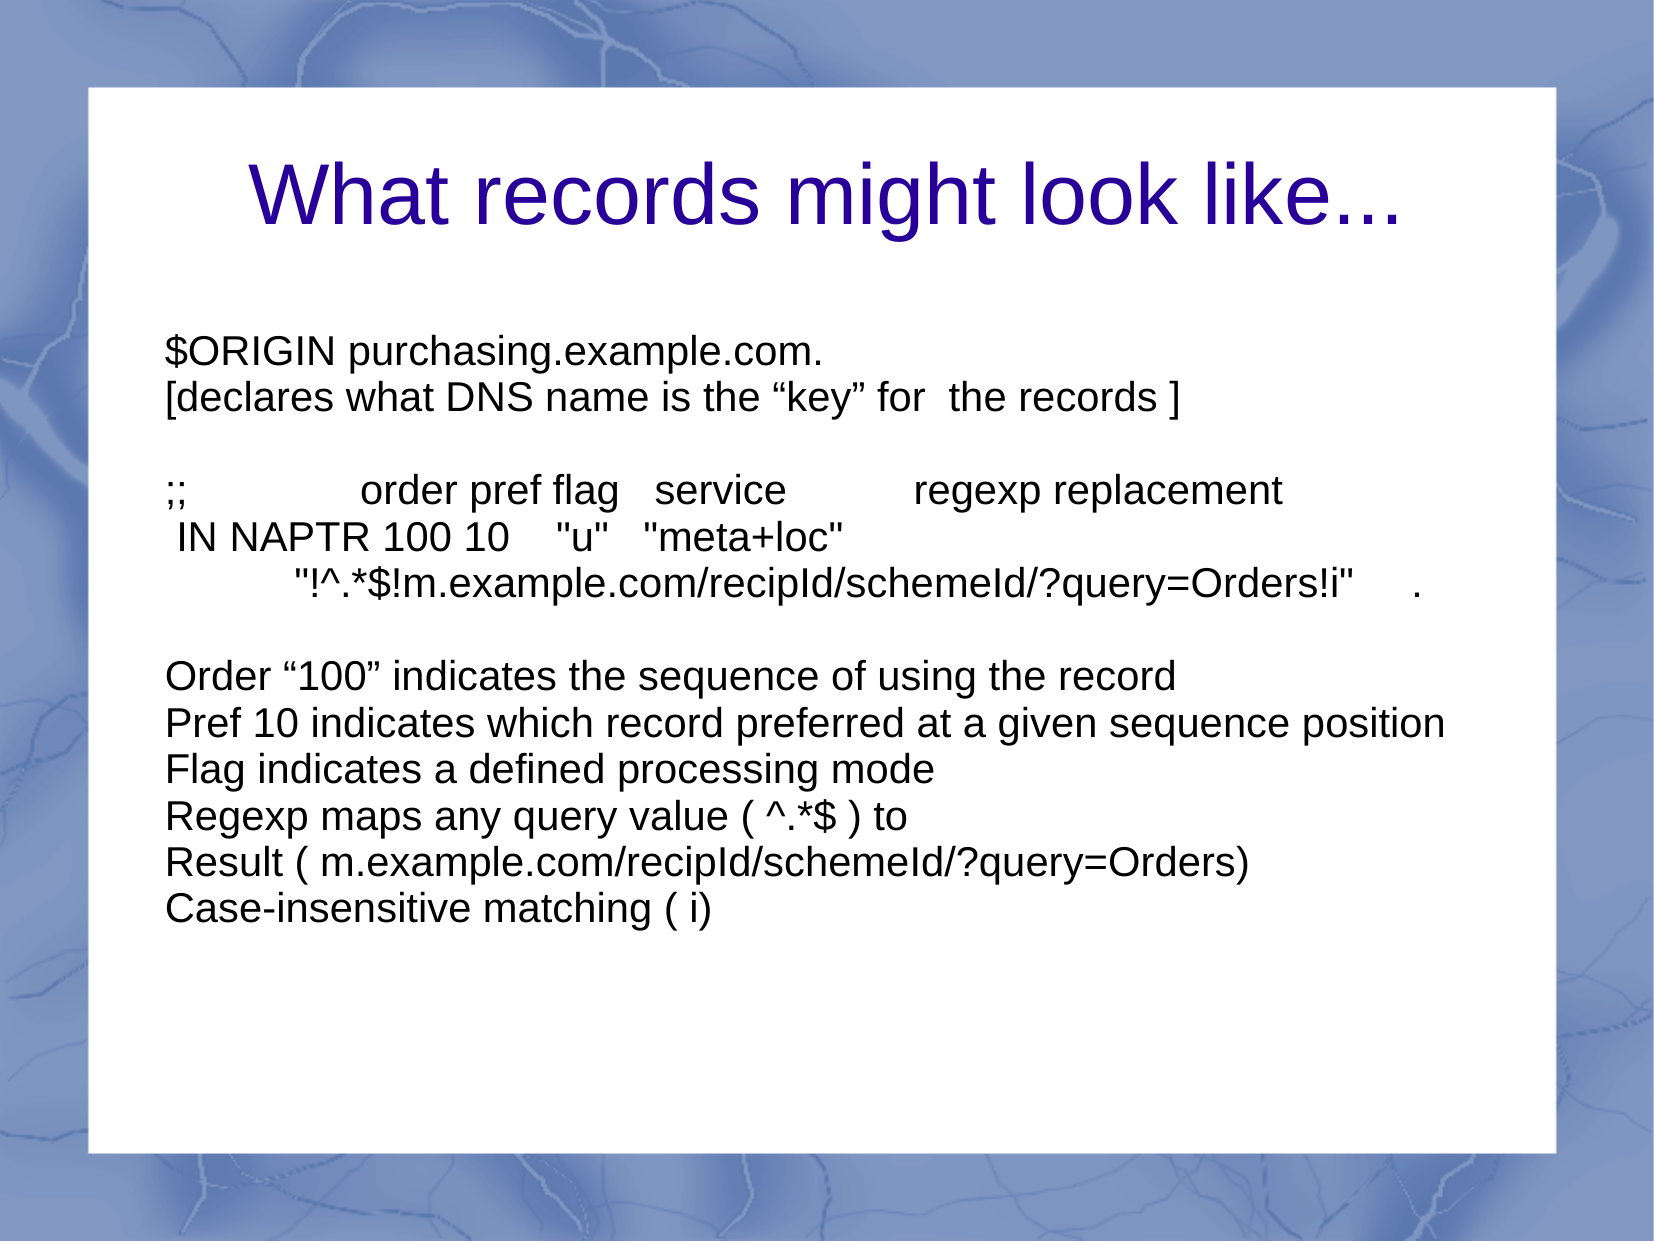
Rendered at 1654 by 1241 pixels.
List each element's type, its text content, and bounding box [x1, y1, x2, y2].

text_box $ORIGIN purchasing.example.com. [declares what DNS name is the “key” for the records ] ;; order pref flag service regexp replacement IN NAPTR 100 10 "u" "meta+loc" "!^.*$!m.example.com/recipId/schemeId/?query=Orders!i" . Order “100” indicates the sequence of using the record Pref 10 indicates which record preferred at a given sequence position Flag indicates a defined processing mode Regexp maps any query value ( ^.*$ ) to Result ( m.example.com/recipId/schemeId/?query=Orders) Case-insensitive matching ( i) [150, 320, 1538, 1028]
picture [0, 0, 1654, 1241]
title What records might look like... [118, 90, 1536, 298]
